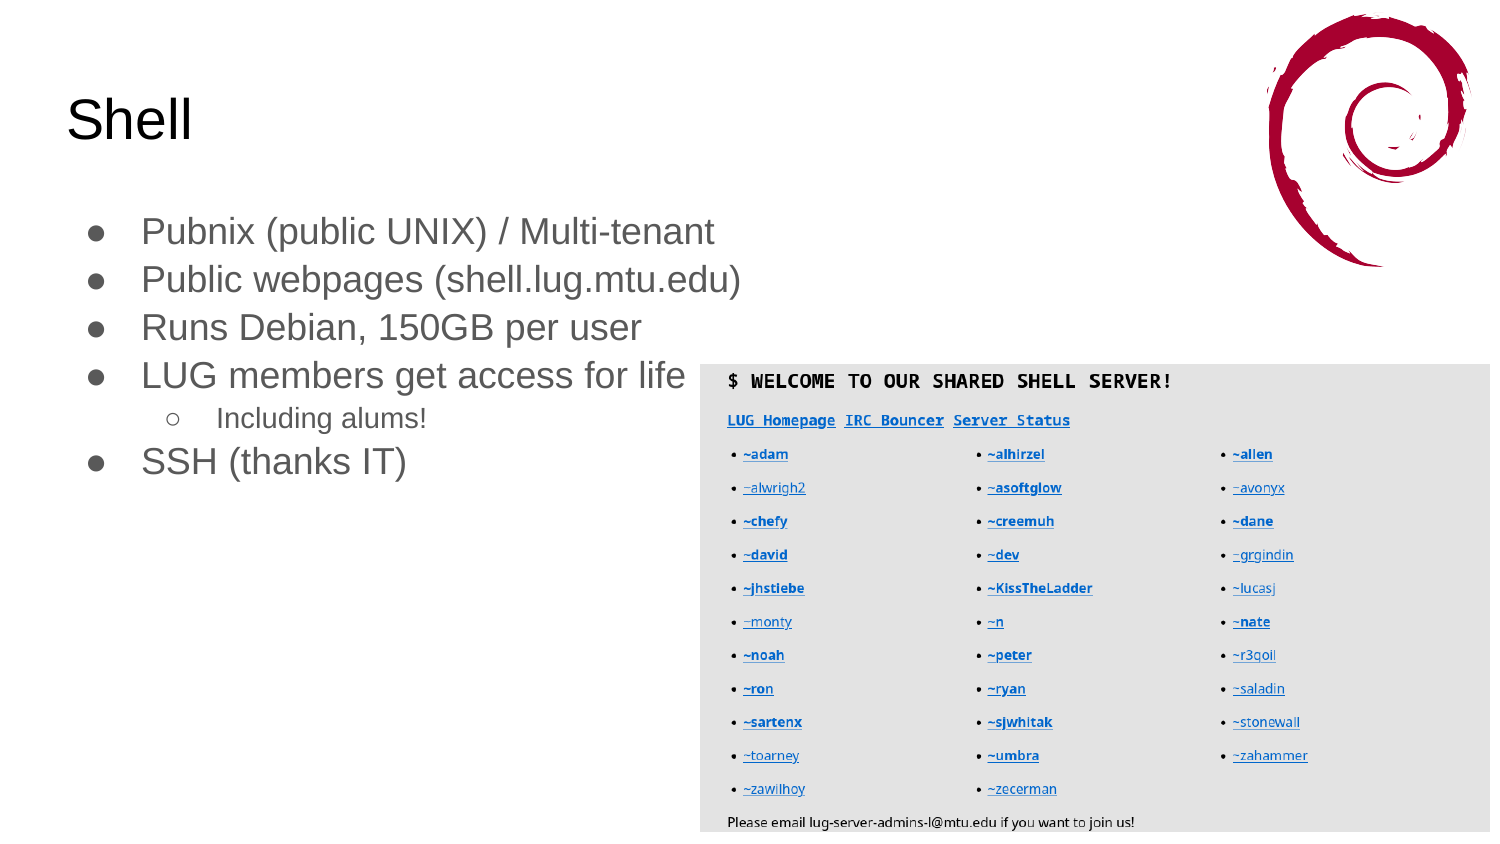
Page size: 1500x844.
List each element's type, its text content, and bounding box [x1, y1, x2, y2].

list Pubnix (public UNIX) / Multi-tenant Public webpages (shell.lug.mtu.edu) Runs Debian, 150GB per user LUG members get access for life Including alums! SSH (thanks IT) [51, 189, 1449, 750]
title Shell [51, 72, 1267, 167]
picture [700, 364, 1490, 832]
picture [1267, 12, 1472, 267]
